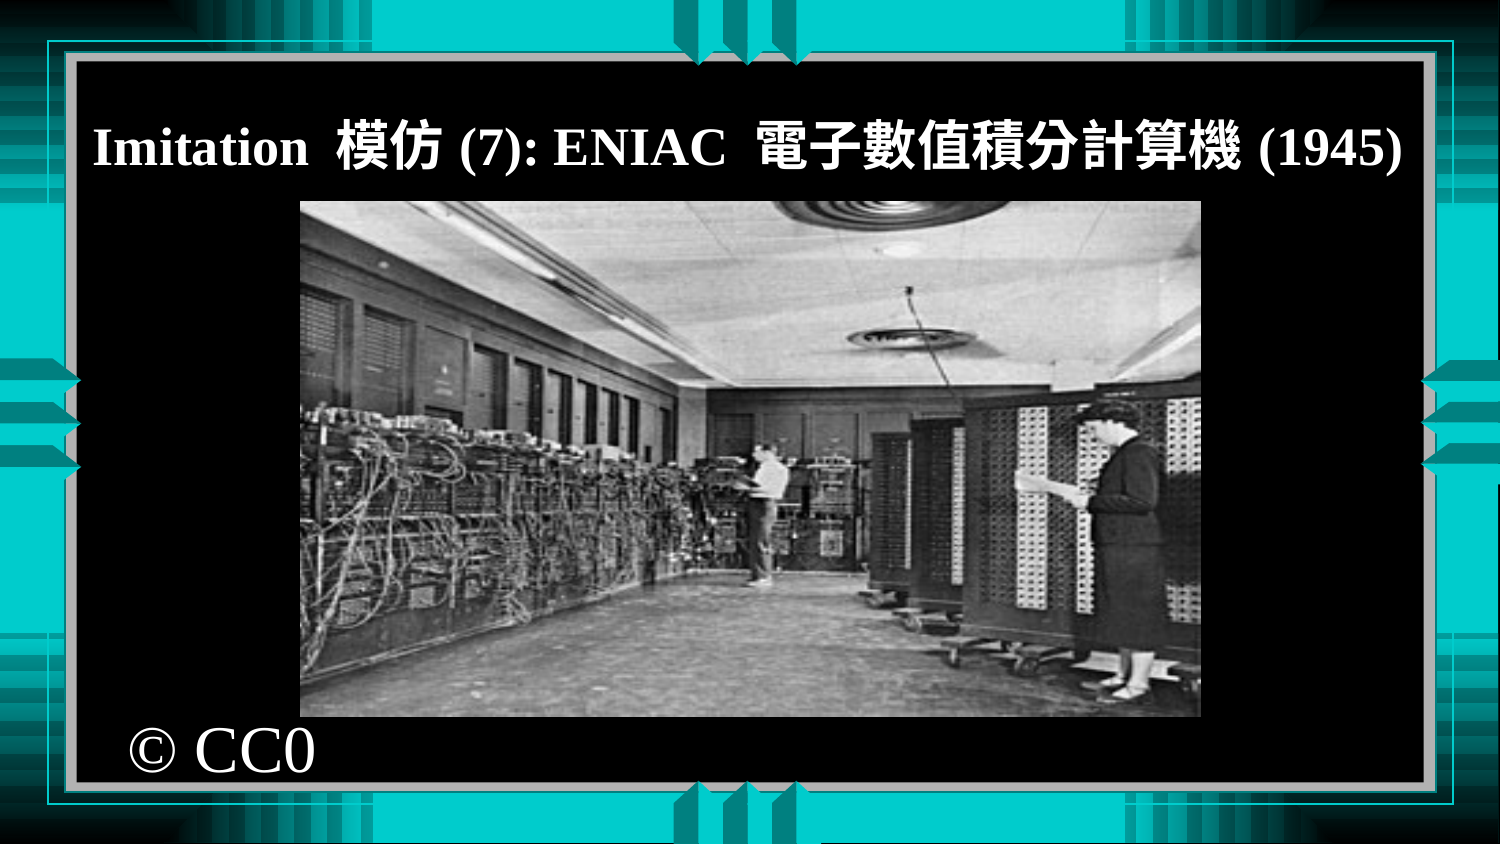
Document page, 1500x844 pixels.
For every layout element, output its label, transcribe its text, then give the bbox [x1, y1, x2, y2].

picture [300, 201, 1201, 717]
title Imitation 模仿(7): ENIAC 電子數值積分計算機(1945) [73, 70, 1424, 212]
text_box © CC0 [112, 705, 676, 795]
